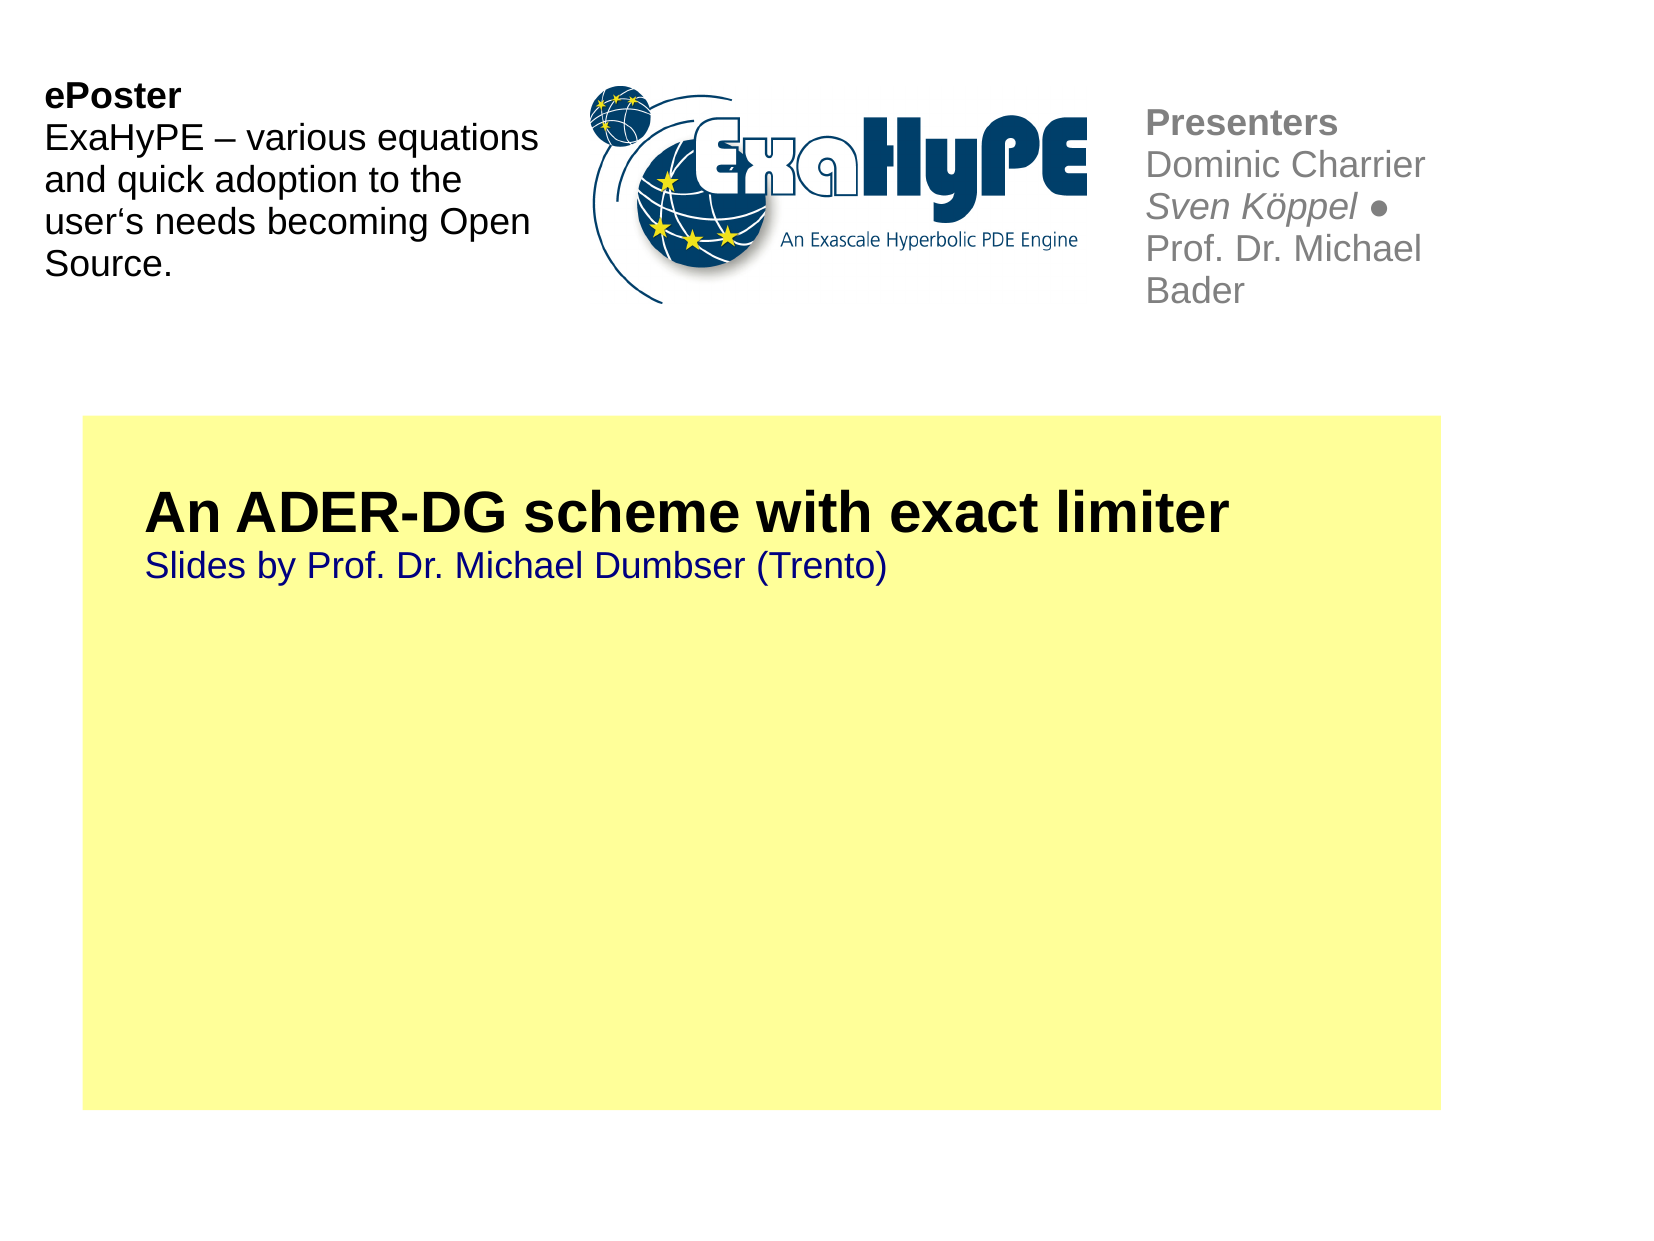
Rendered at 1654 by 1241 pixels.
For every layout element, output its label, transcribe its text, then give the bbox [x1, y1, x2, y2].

picture [590, 86, 1087, 304]
text_box [82, 415, 1441, 1111]
text_box ePoster ExaHyPE – various equations and quick adoption to the user‘s needs becoming Open Source. [29, 66, 562, 292]
text_box Presenters Dominic Charrier Sven Köppel ● Prof. Dr. Michael Bader [1130, 94, 1548, 343]
text_box An ADER-DG scheme with exact limiter Slides by Prof. Dr. Michael Dumbser (Trento) [129, 472, 1312, 1004]
